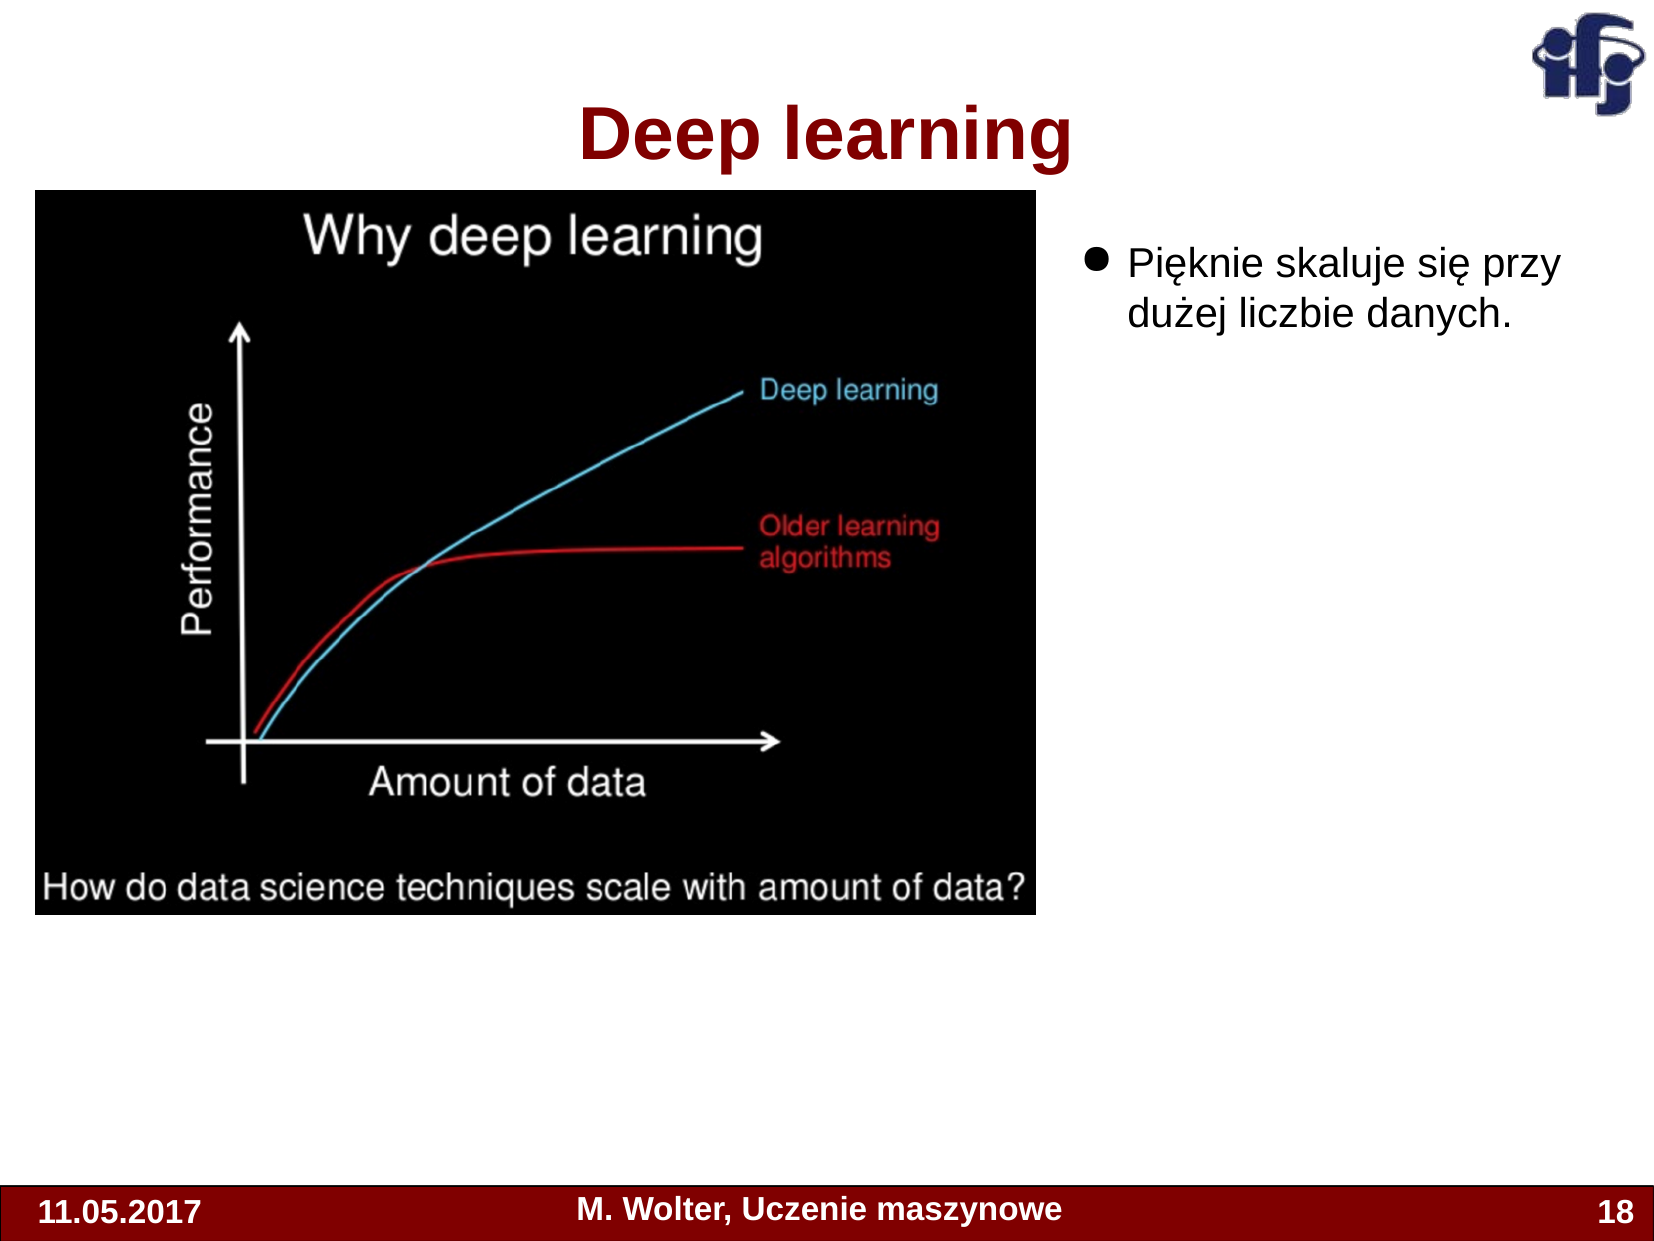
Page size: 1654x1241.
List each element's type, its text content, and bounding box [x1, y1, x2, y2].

title Deep learning [82, 25, 1571, 233]
list Pięknie skaluje się przy dużej liczbie danych. [1080, 236, 1577, 1152]
picture [35, 190, 1036, 916]
picture [1525, 0, 1654, 129]
